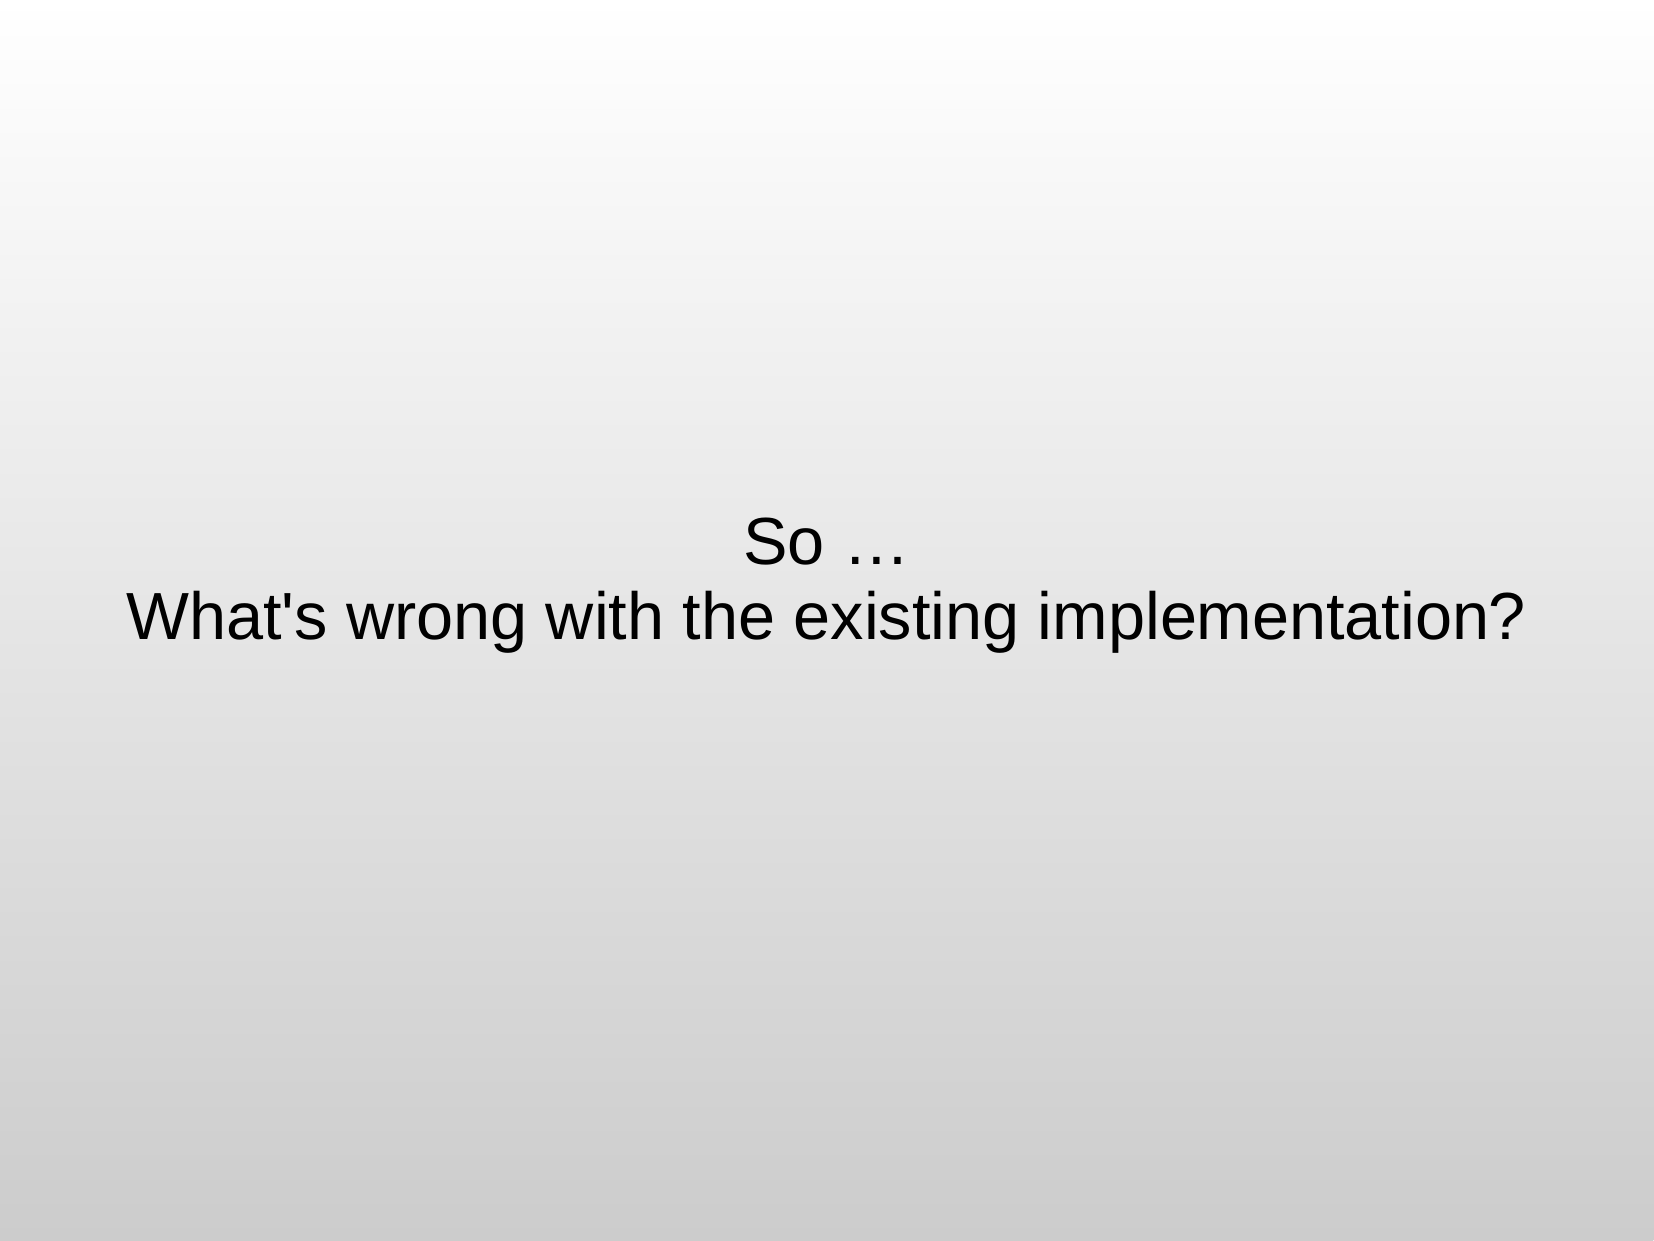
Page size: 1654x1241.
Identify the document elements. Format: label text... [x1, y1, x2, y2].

subtitle So … What's wrong with the existing implementation? [82, 49, 1571, 1109]
